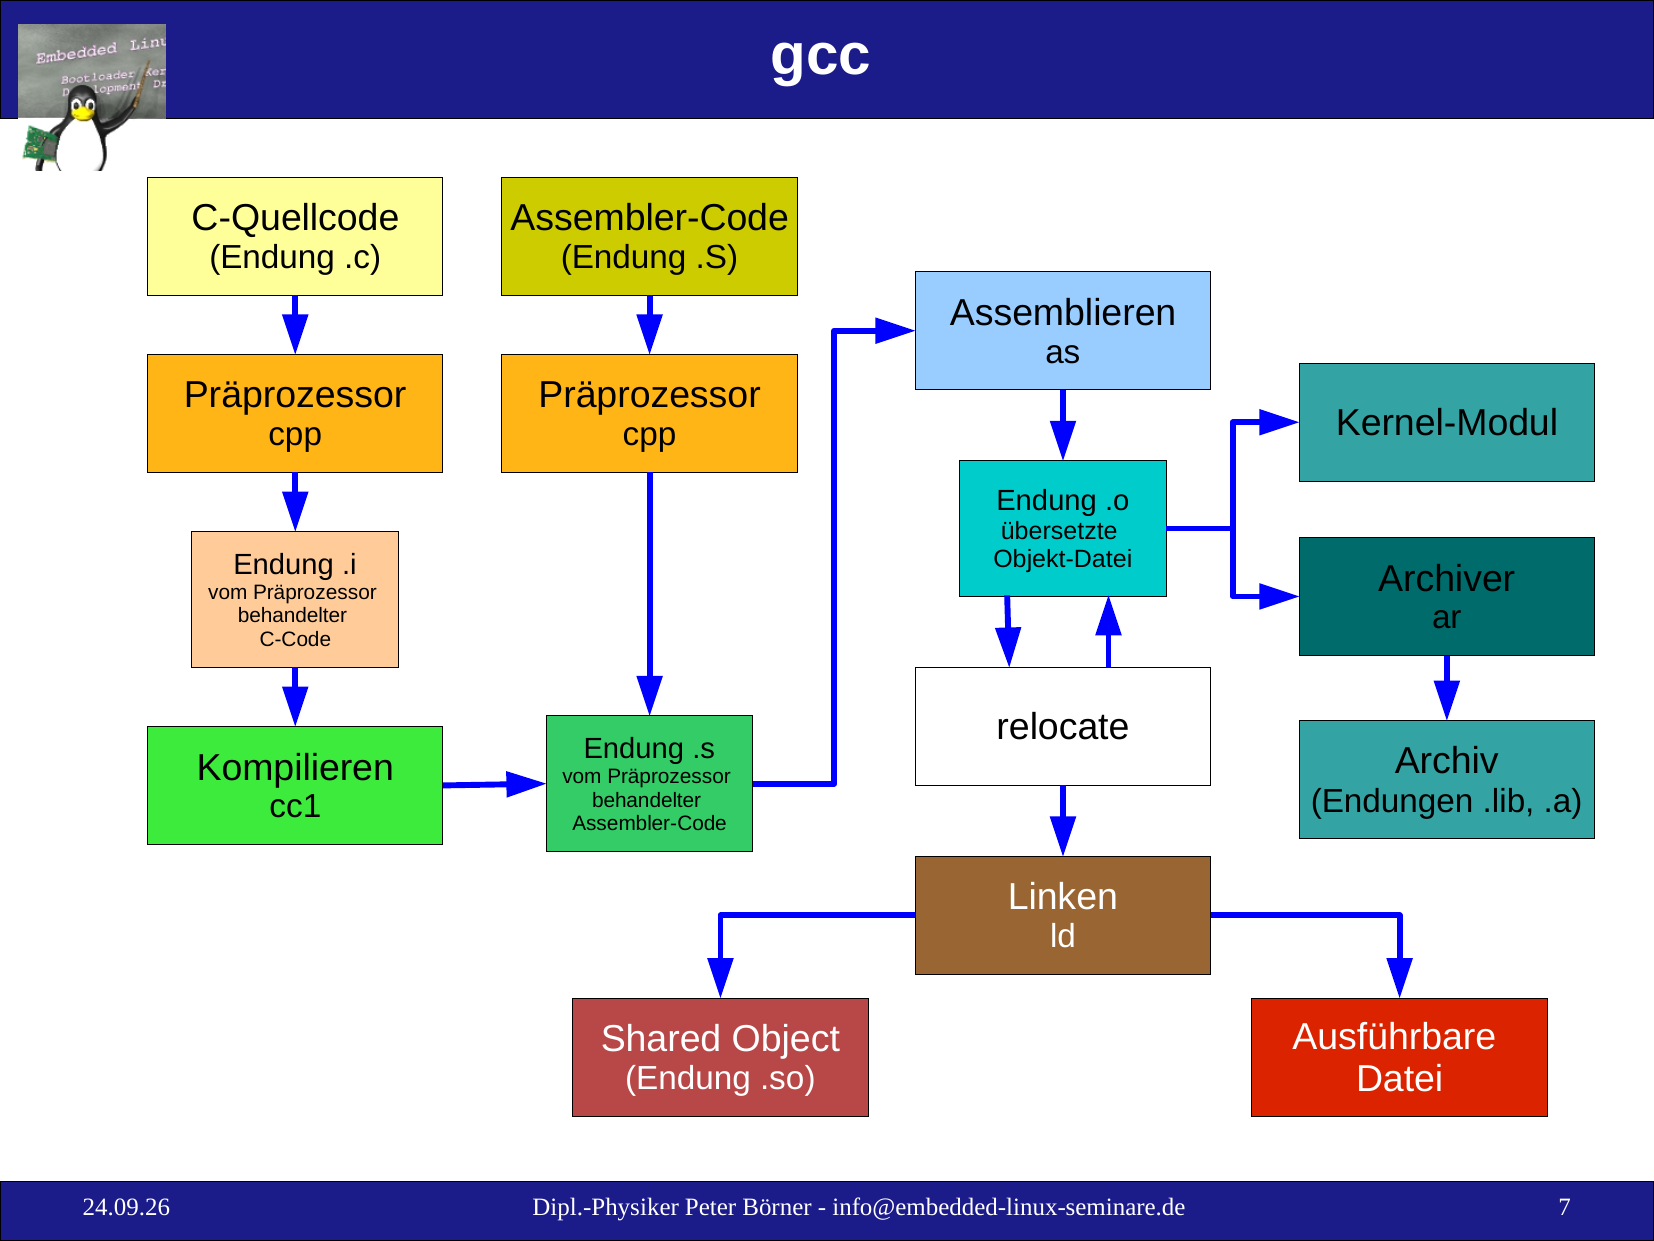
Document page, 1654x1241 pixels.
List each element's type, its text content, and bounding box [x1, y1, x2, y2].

text_box Linken ld [915, 856, 1211, 975]
text_box Endung .s vom Präprozessor behandelter Assembler-Code [546, 715, 753, 852]
text_box Assemblieren as [915, 271, 1211, 390]
text_box relocate [915, 667, 1211, 786]
text_box Präprozessor cpp [501, 354, 798, 473]
text_box Endung .i vom Präprozessor behandelter C-Code [191, 531, 399, 668]
text_box Assembler-Code (Endung .S) [501, 177, 798, 296]
picture [18, 24, 166, 171]
text_box C-Quellcode (Endung .c) [147, 177, 443, 296]
text_box Archiver ar [1299, 537, 1595, 656]
text_box Endung .o übersetzte Objekt-Datei [959, 460, 1167, 597]
text_box Präprozessor cpp [147, 354, 443, 473]
text_box Kompilieren cc1 [147, 726, 443, 845]
text_box Archiv (Endungen .lib, .a) [1299, 720, 1595, 839]
text_box Ausführbare Datei [1251, 998, 1548, 1117]
text_box Kernel-Modul [1299, 363, 1595, 482]
title gcc [76, 19, 1565, 89]
text_box Shared Object (Endung .so) [572, 998, 869, 1117]
